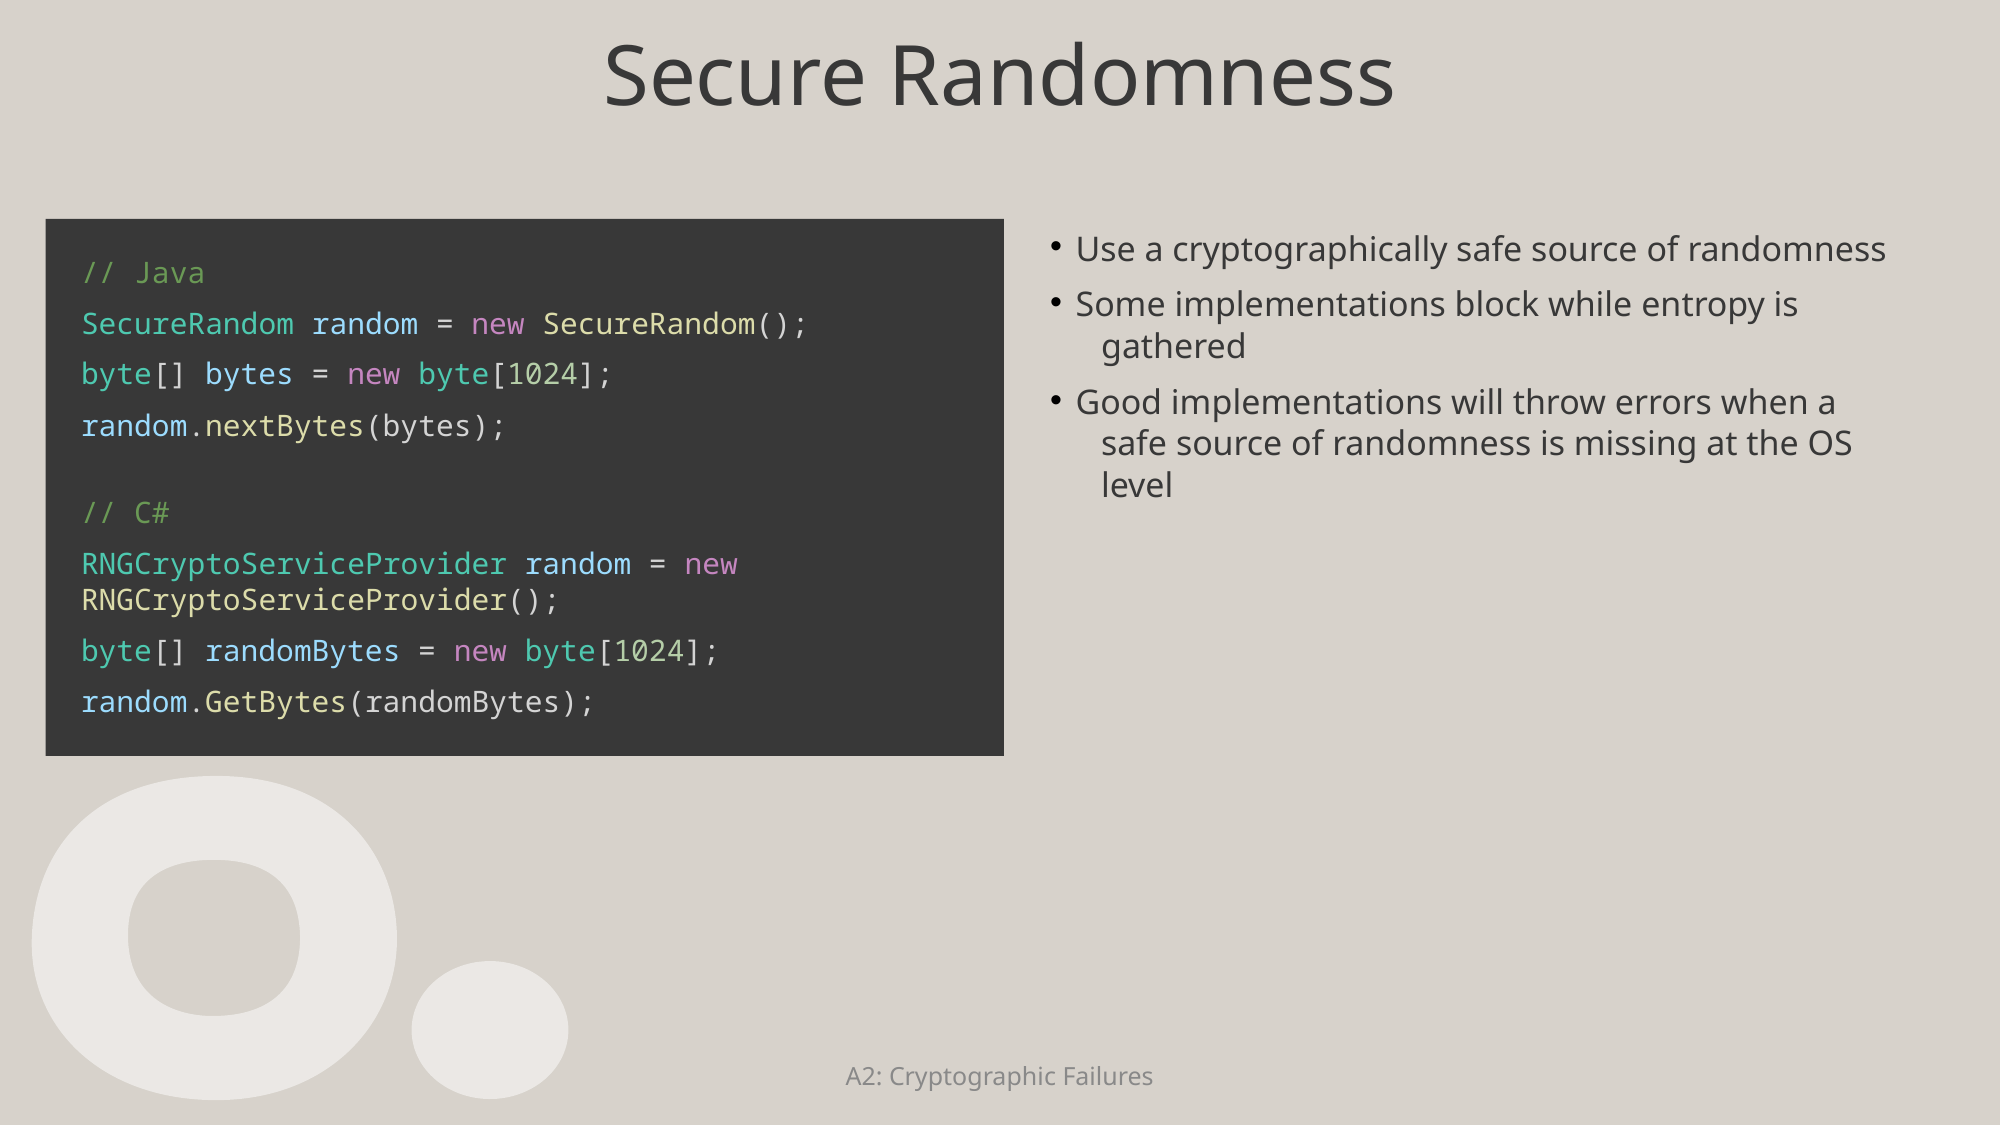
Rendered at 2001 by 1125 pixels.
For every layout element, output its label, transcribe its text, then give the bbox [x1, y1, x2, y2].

text_box A2: Cryptographic Failures [662, 1045, 1338, 1106]
title Secure Randomness [0, 22, 2000, 136]
list // Java SecureRandom random = new SecureRandom(); byte[] bytes = new byte[1024]; random.nextBytes(bytes); // C# RNGCryptoServiceProvider random = new RNGCryptoServiceProvider(); byte[] randomBytes = new byte[1024]; random.GetBytes(randomBytes); [45, 218, 1004, 756]
list Use a cryptographically safe source of randomness Some implementations block while entropy is gathered Good implementations will throw errors when a safe source of randomness is missing at the OS level [1035, 220, 1914, 532]
